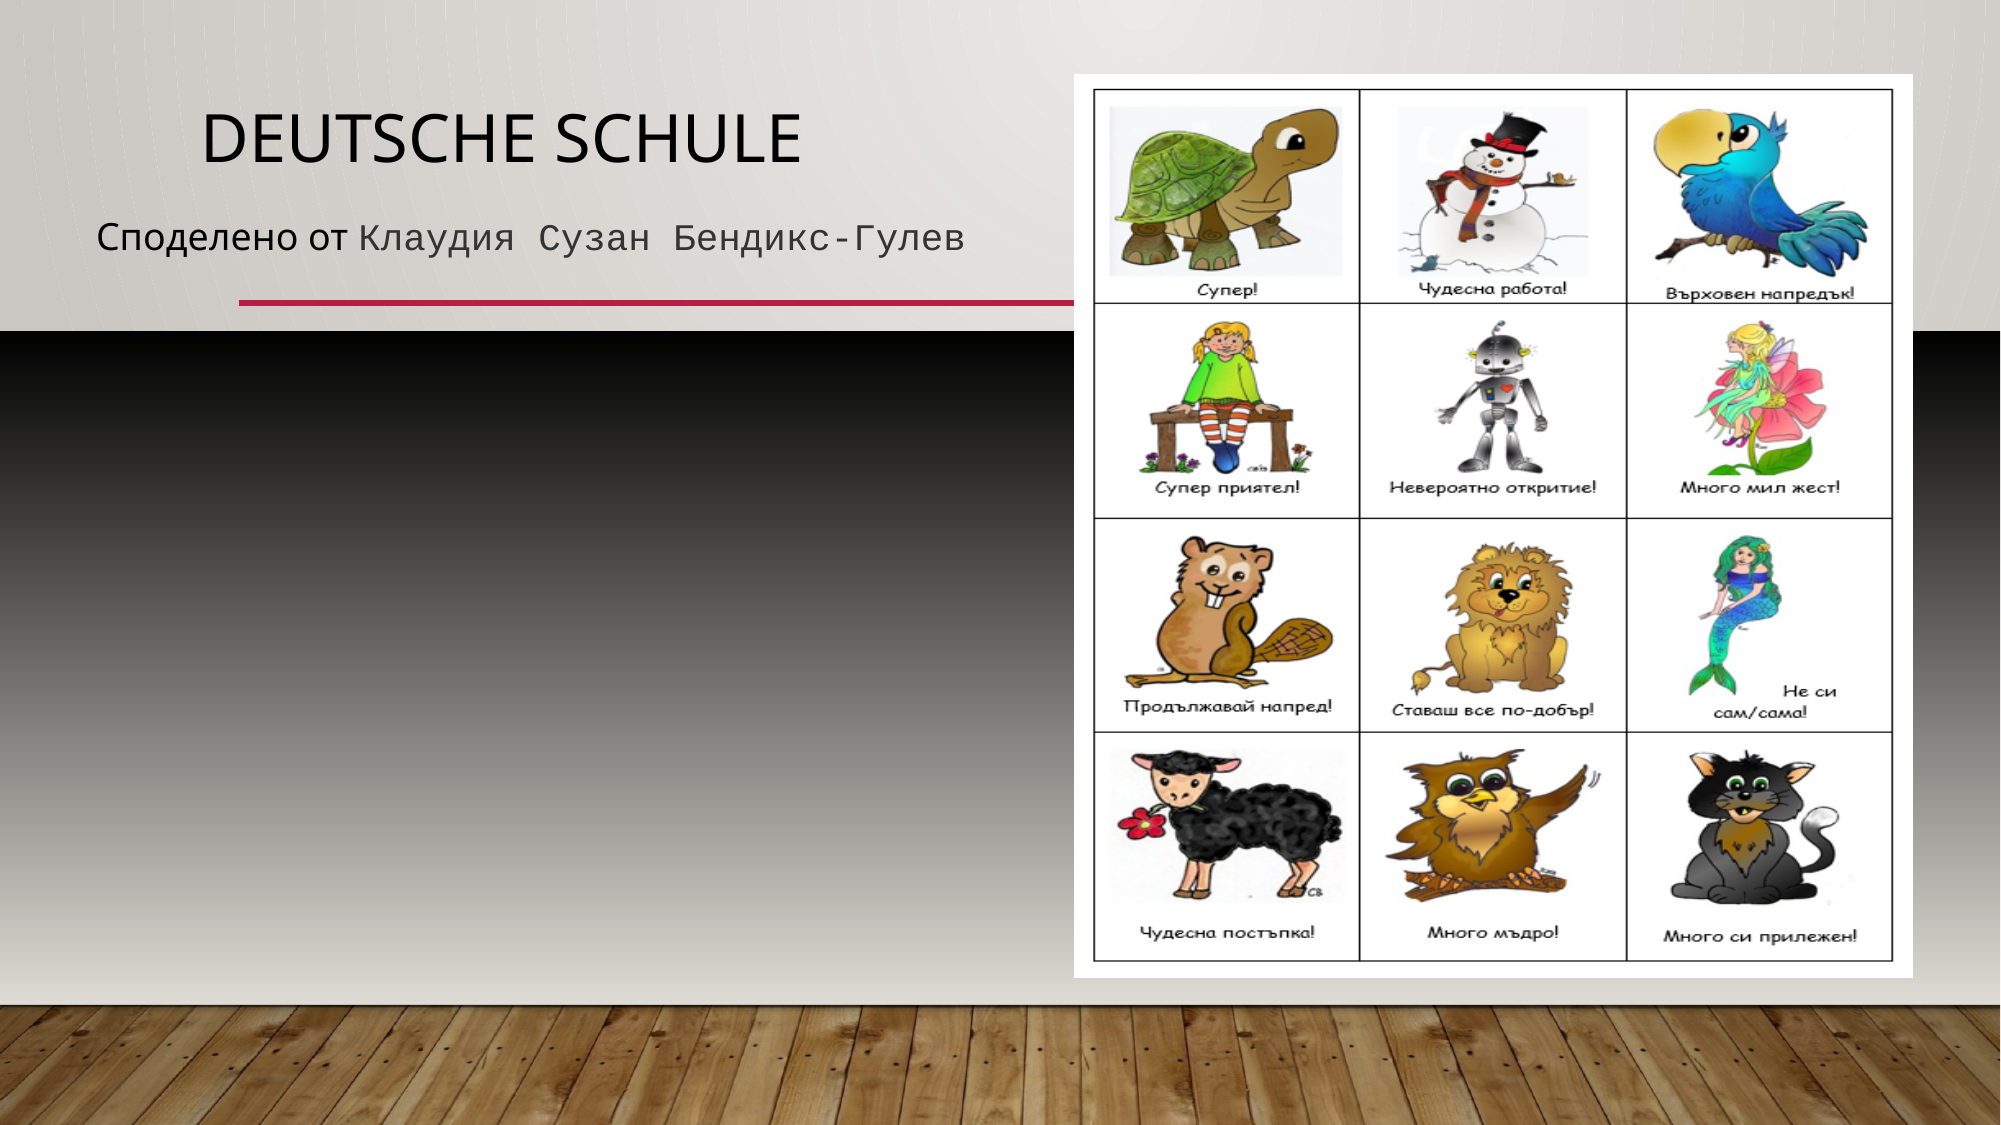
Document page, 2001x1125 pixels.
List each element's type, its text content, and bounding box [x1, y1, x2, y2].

text_box Споделено от Клаудия Сузан Бендикс-Гулев [81, 205, 954, 266]
picture [1074, 74, 1913, 979]
title Deutsche Schule [185, 97, 849, 205]
